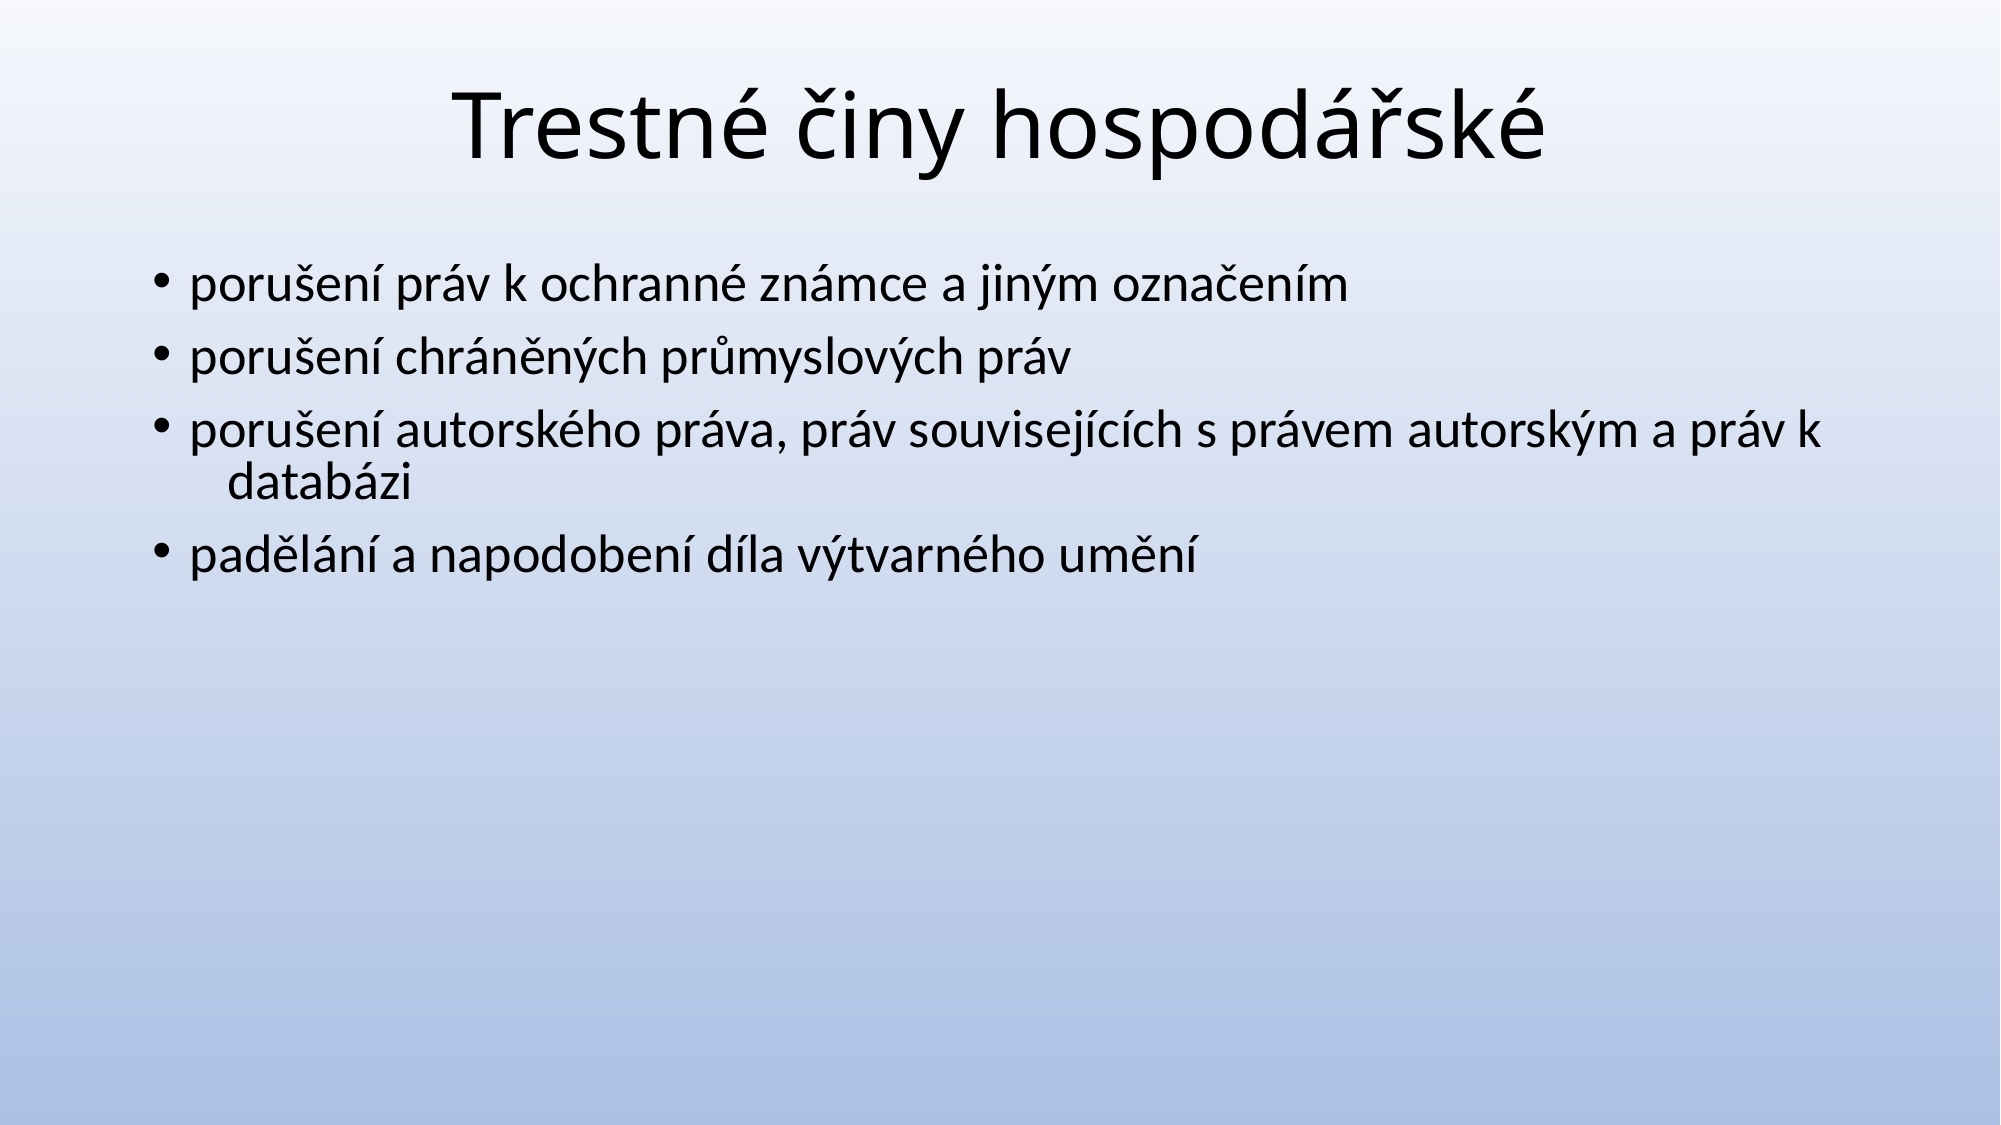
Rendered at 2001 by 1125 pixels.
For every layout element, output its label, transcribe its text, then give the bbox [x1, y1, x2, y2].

title Trestné činy hospodářské [137, 20, 1863, 238]
list porušení práv k ochranné známce a jiným označením porušení chráněných průmyslových práv porušení autorského práva, práv souvisejících s právem autorským a práv k databázi padělání a napodobení díla výtvarného umění [137, 252, 1863, 711]
